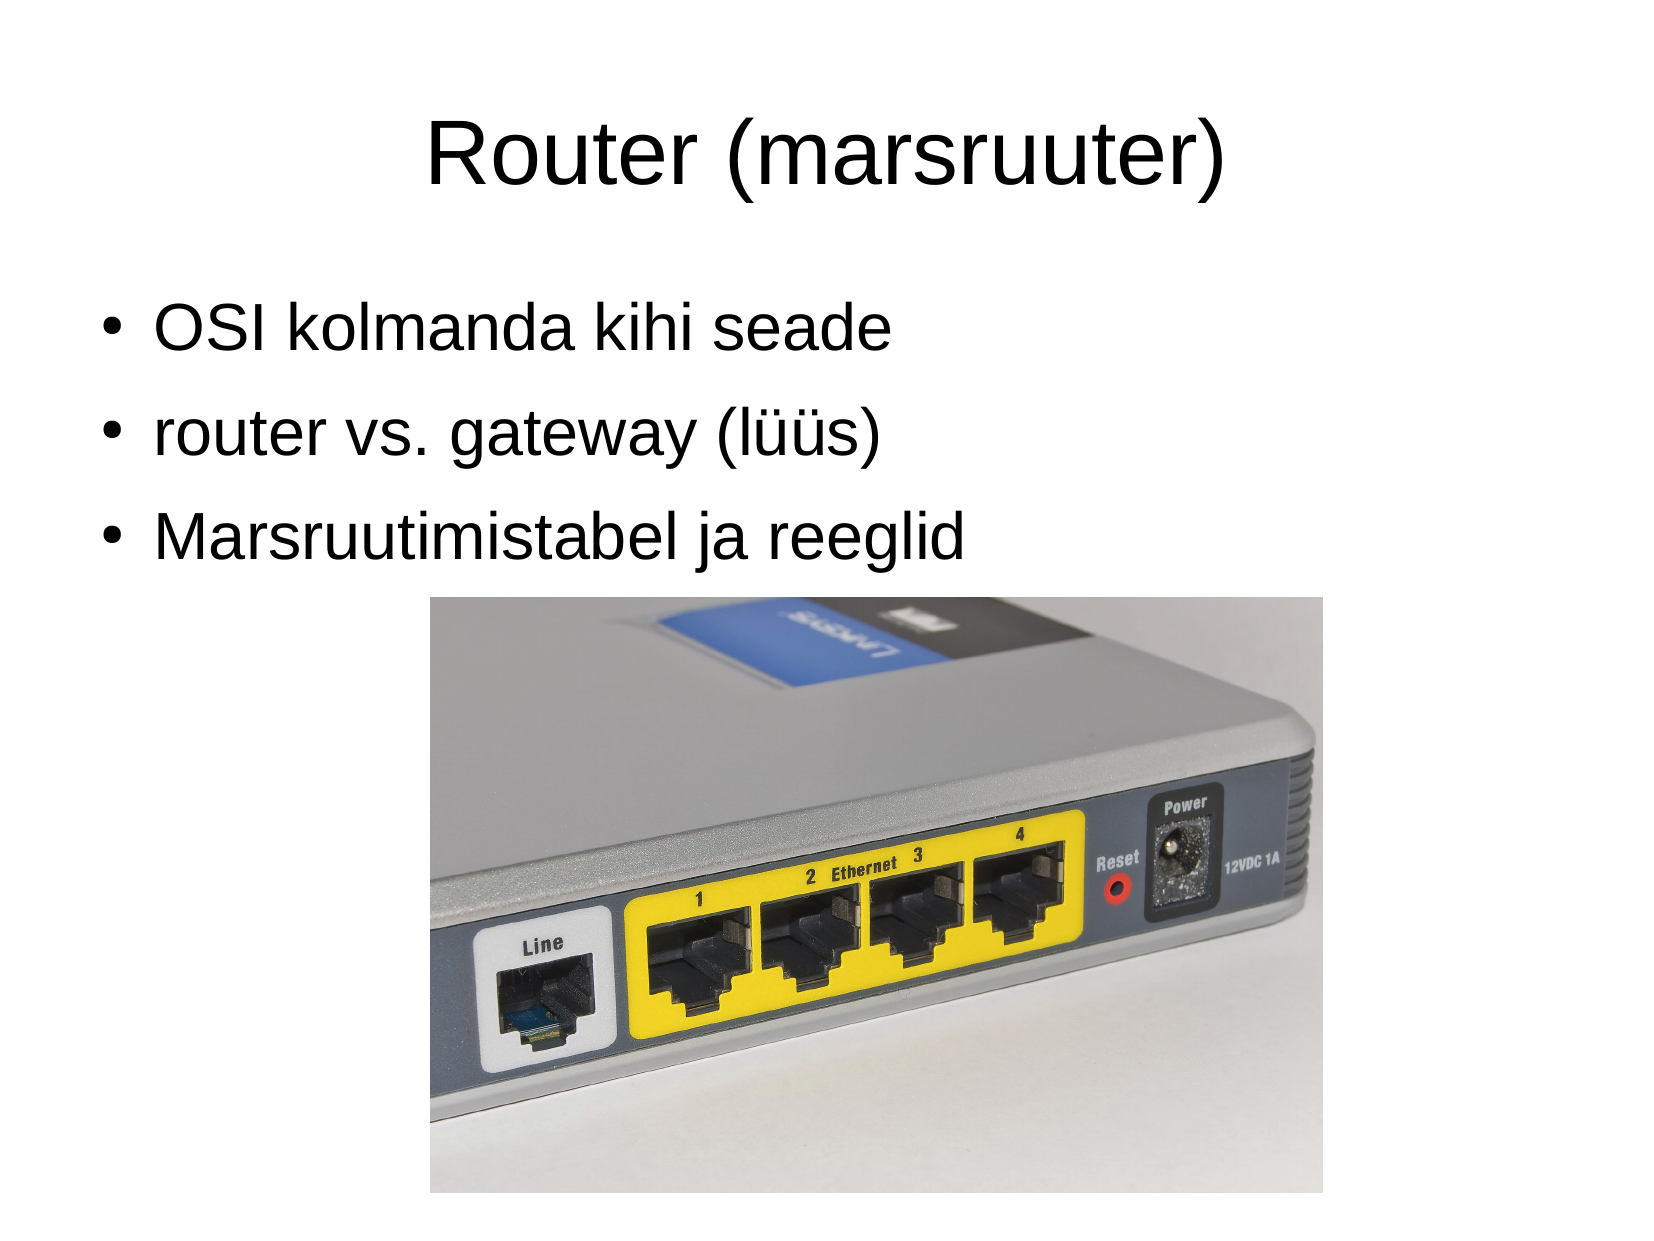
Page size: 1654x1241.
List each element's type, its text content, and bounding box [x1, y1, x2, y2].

title Router (marsruuter) [82, 49, 1571, 257]
list OSI kolmanda kihi seade router vs. gateway (lüüs) Marsruutimistabel ja reeglid [82, 290, 1538, 1010]
picture [430, 597, 1323, 1193]
